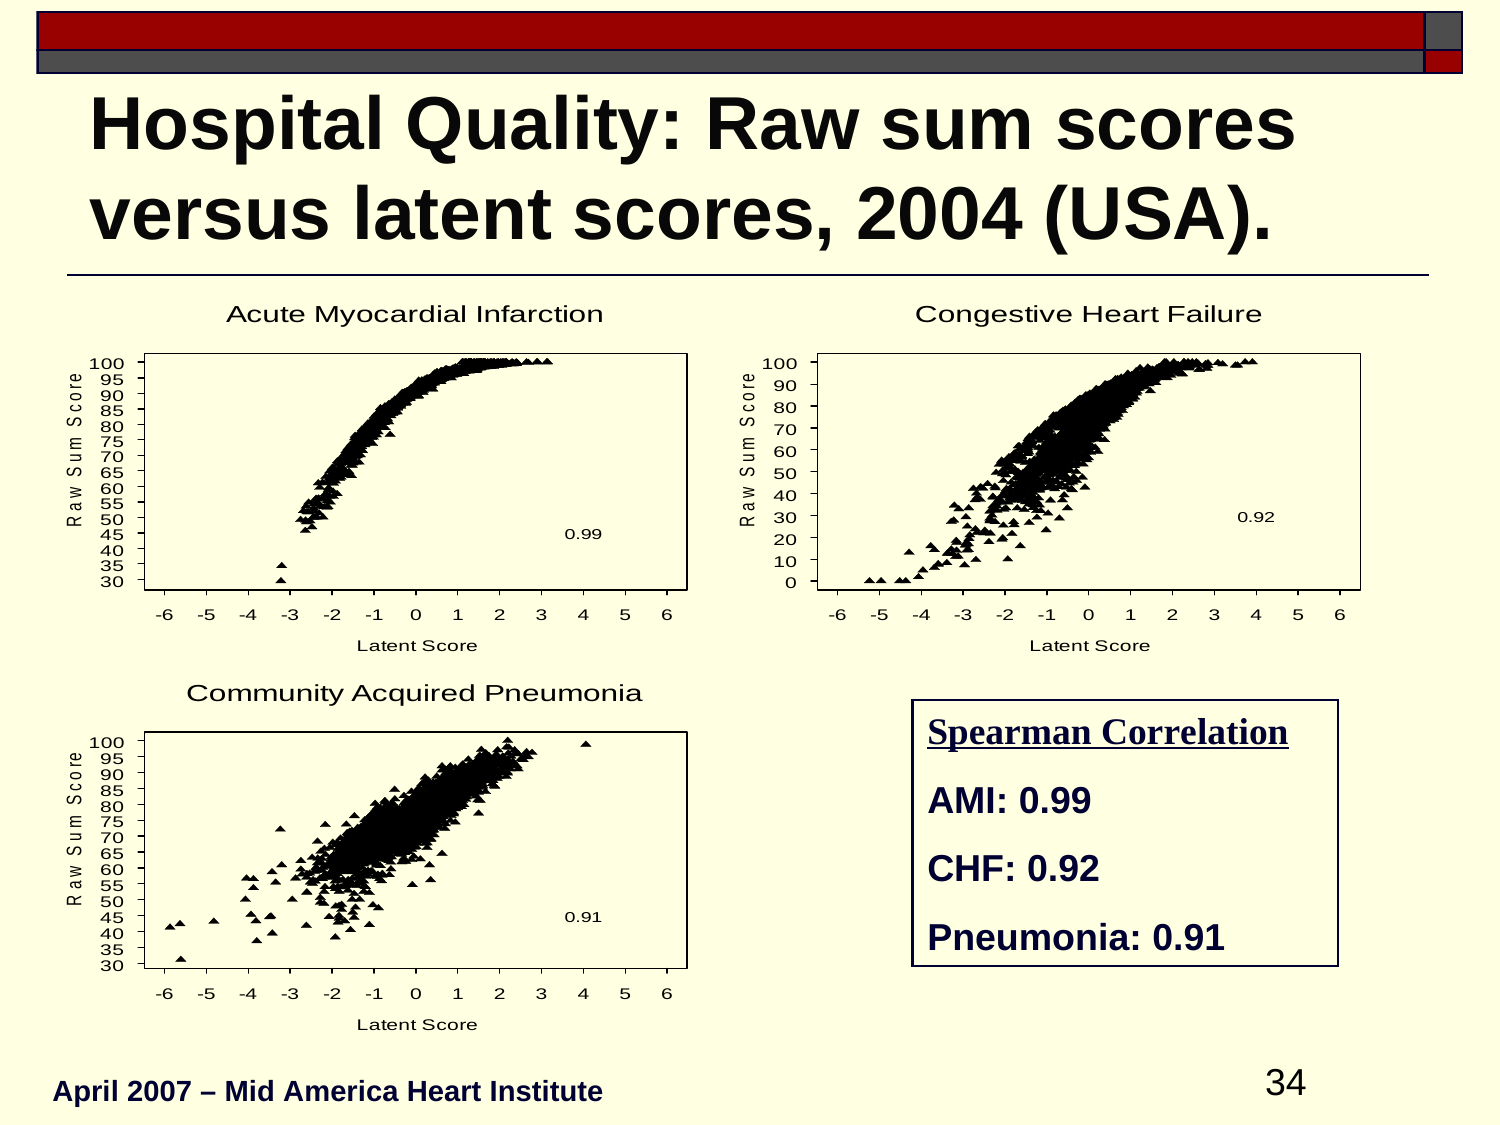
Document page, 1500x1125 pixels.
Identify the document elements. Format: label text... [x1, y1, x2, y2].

chart [37, 275, 1426, 1063]
text_box Hospital Quality: Raw sum scores versus latent scores, 2004 (USA). [75, 87, 1426, 263]
